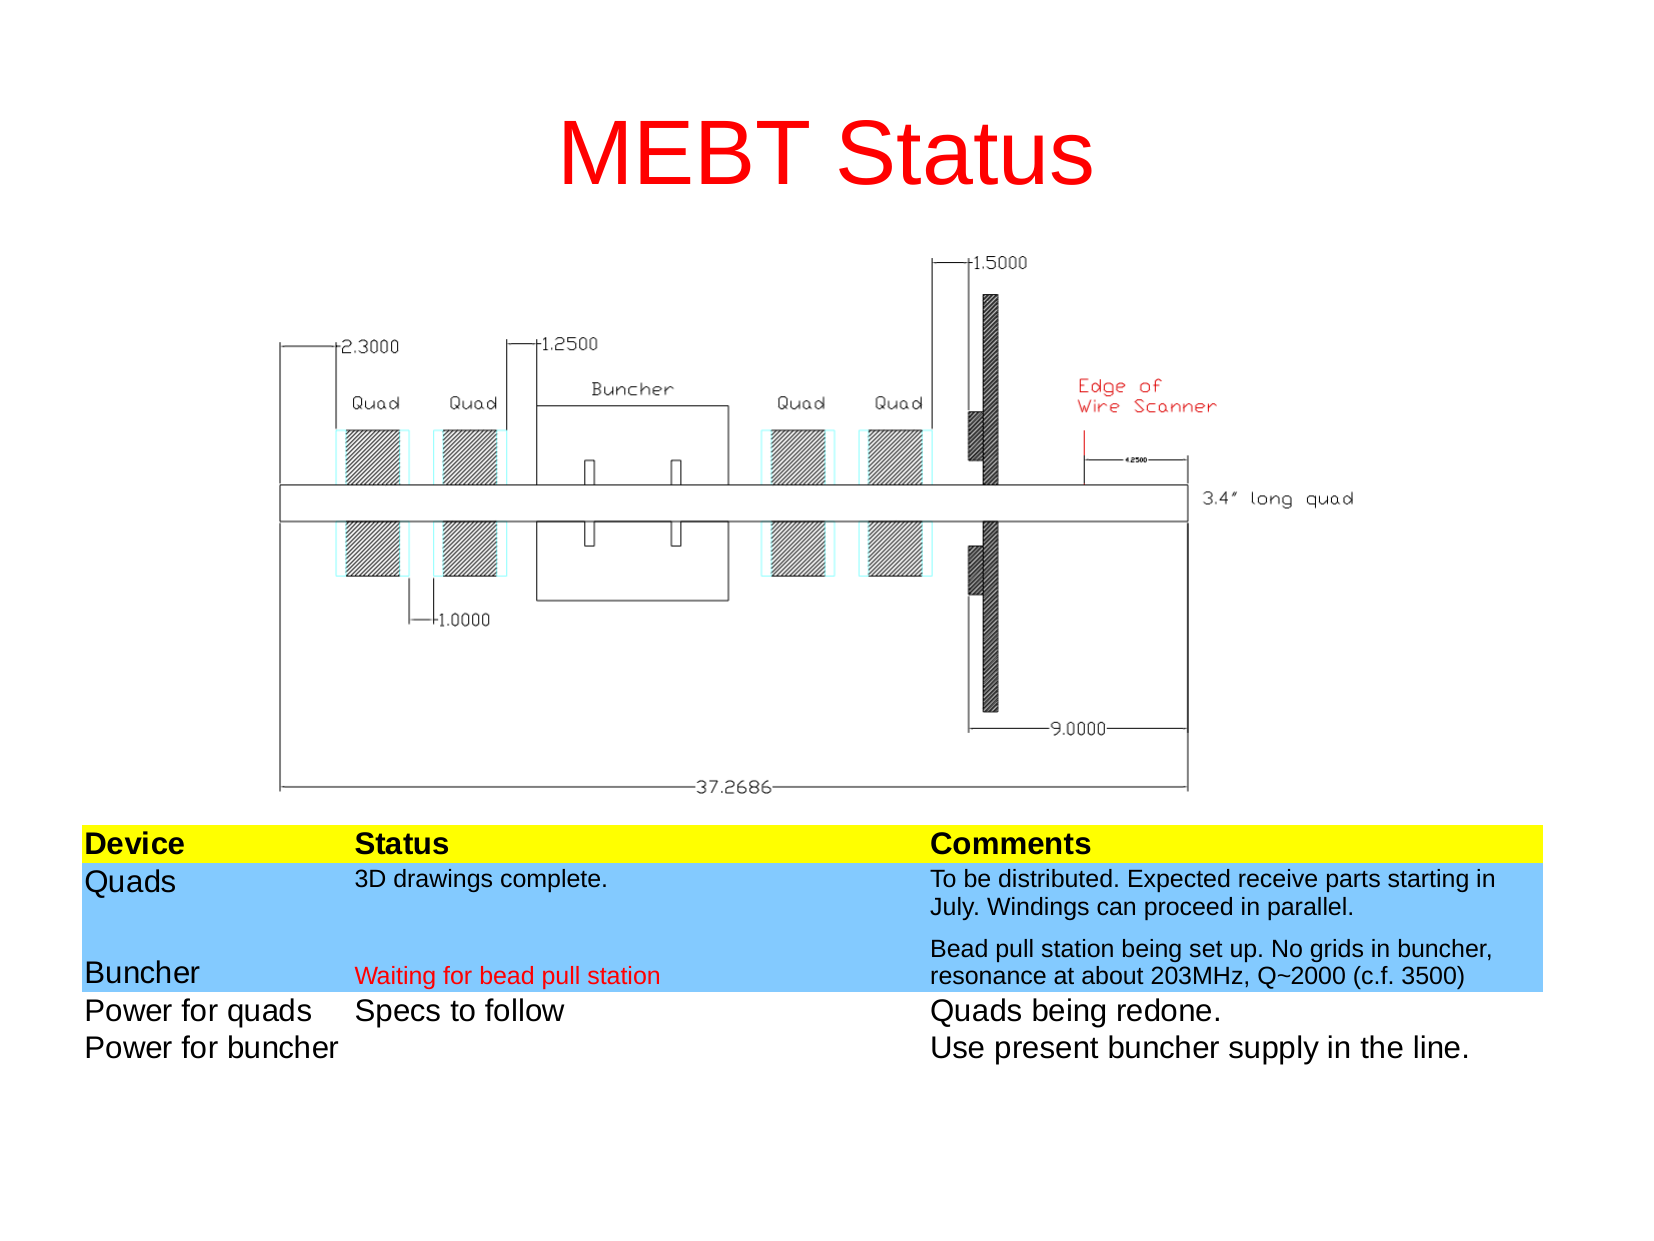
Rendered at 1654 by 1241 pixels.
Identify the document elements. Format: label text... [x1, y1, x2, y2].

picture [247, 257, 1373, 824]
chart [82, 824, 1545, 1108]
title MEBT Status [82, 49, 1571, 257]
